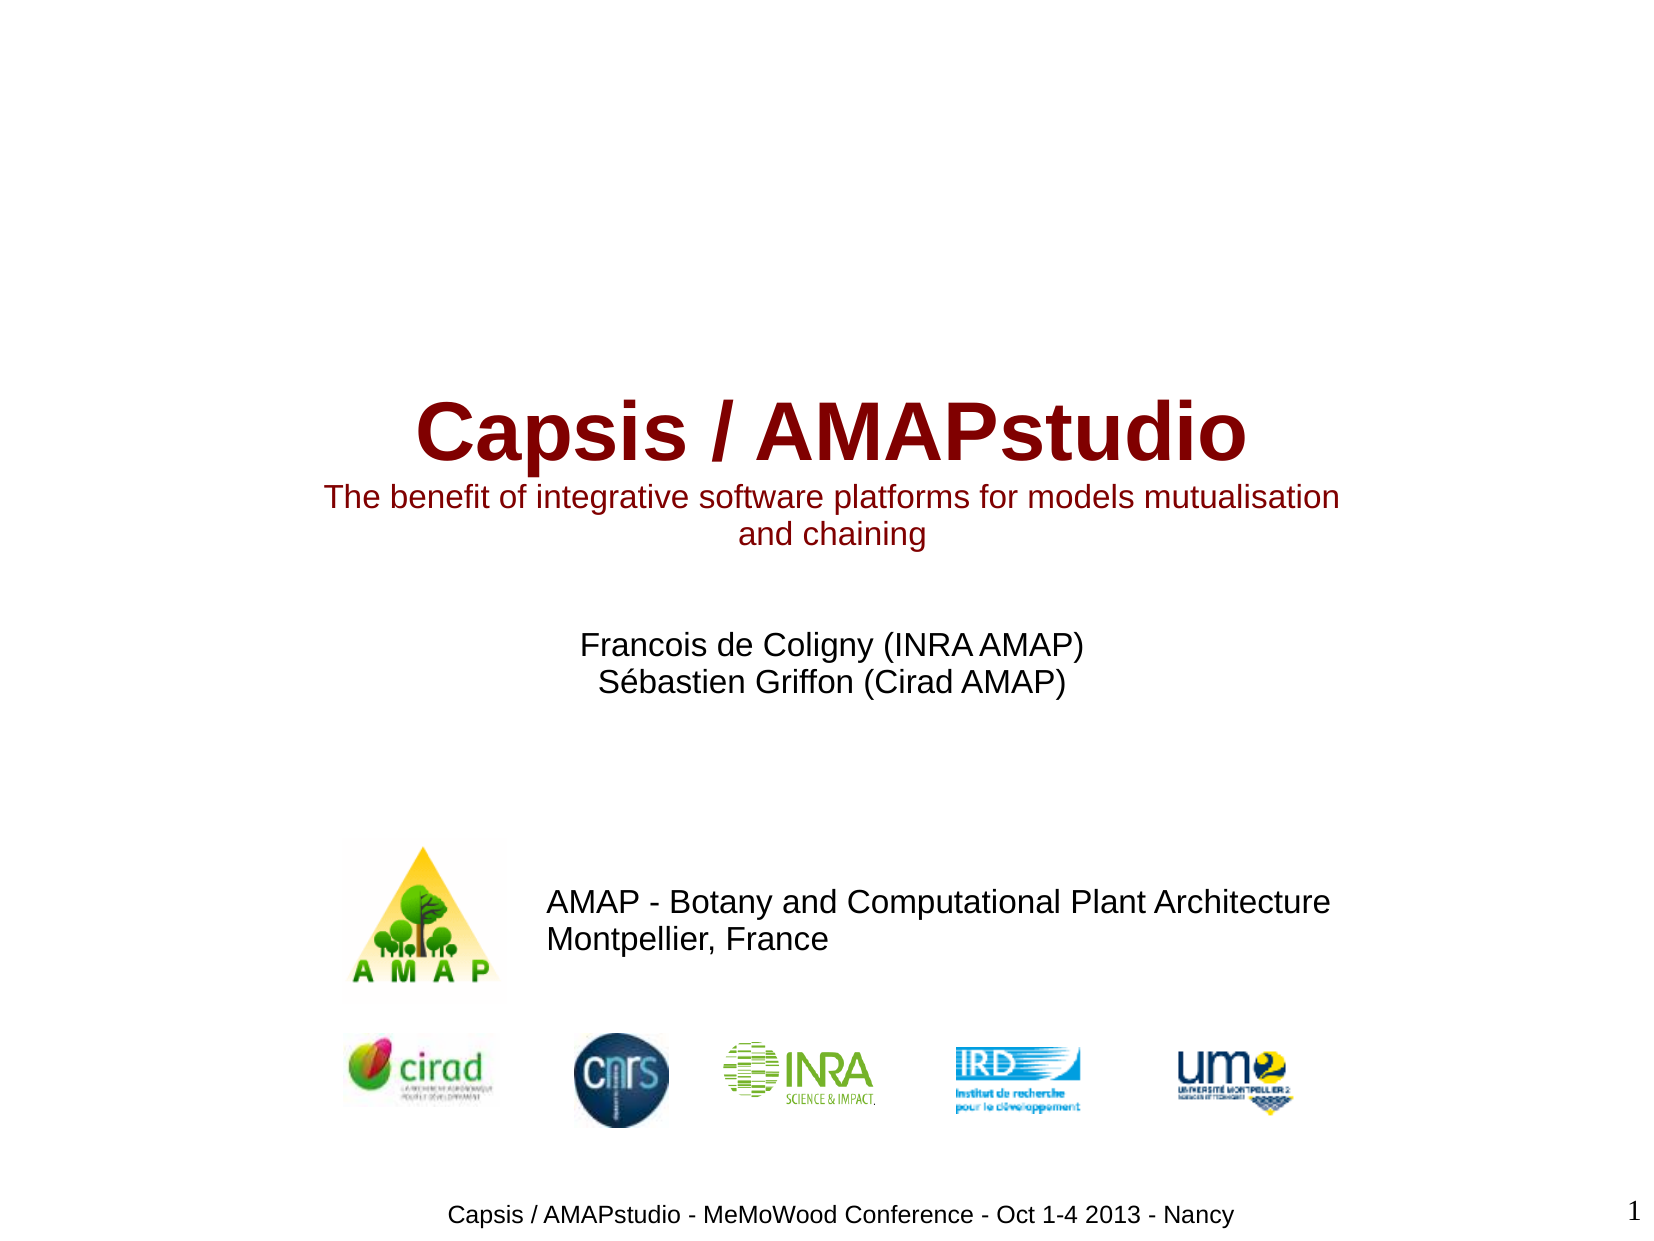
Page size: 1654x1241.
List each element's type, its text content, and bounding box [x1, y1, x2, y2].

picture [342, 838, 507, 1004]
text_box Capsis / AMAPstudio The benefit of integrative software platforms for models mutualisation and chaining Francois de Coligny (INRA AMAP) Sébastien Griffon (Cirad AMAP) [307, 377, 1359, 708]
picture [722, 1039, 875, 1105]
text_box Capsis / AMAPstudio - MeMoWood Conference - Oct 1-4 2013 - Nancy [307, 1192, 1377, 1236]
picture [574, 1033, 669, 1128]
picture [956, 1047, 1082, 1114]
text_box AMAP - Botany and Computational Plant Architecture Montpellier, France [531, 876, 1524, 966]
picture [1174, 1047, 1300, 1122]
picture [343, 1033, 500, 1107]
